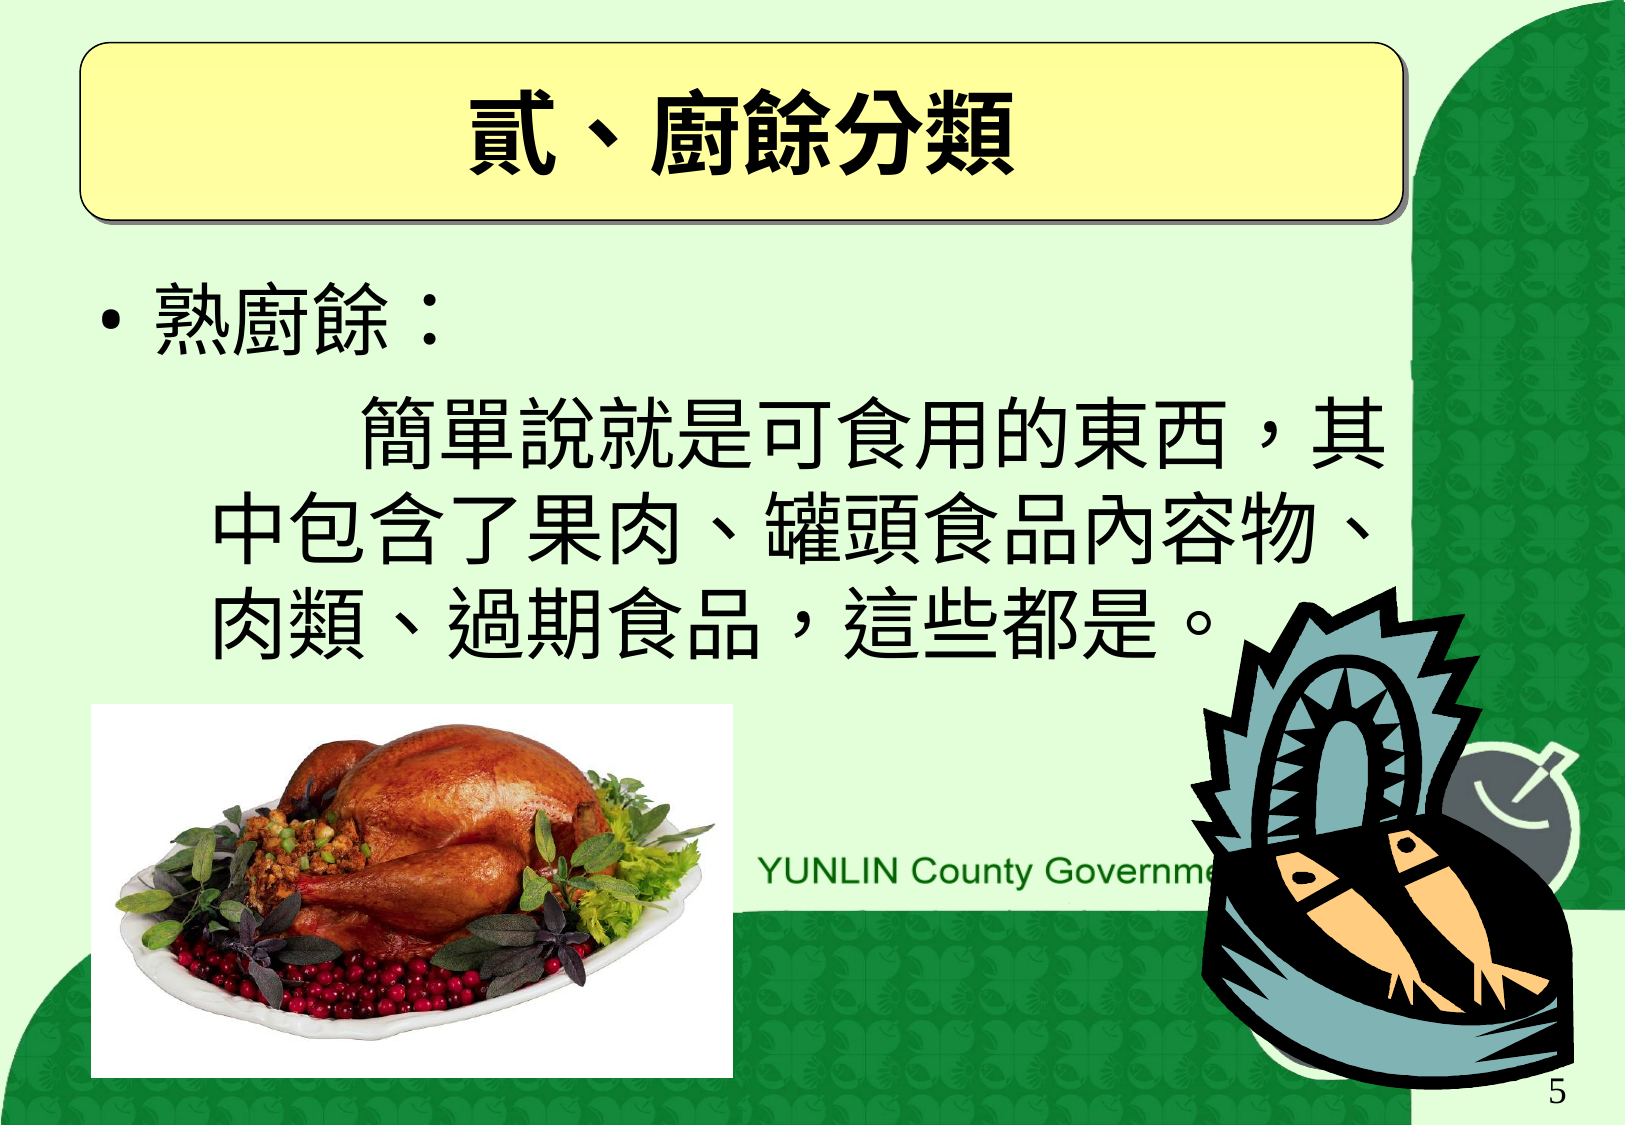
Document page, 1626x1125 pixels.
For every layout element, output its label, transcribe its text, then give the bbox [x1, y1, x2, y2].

picture [91, 704, 733, 1078]
picture [1190, 586, 1574, 1090]
list 熟廚餘： 簡單說就是可食用的東西，其中包含了果肉、罐頭食品內容物、肉類、過期食品，這些都是。 [81, 262, 1415, 905]
text_box 貳、廚餘分類 [80, 42, 1404, 221]
text_box 5 [1533, 1058, 1625, 1119]
